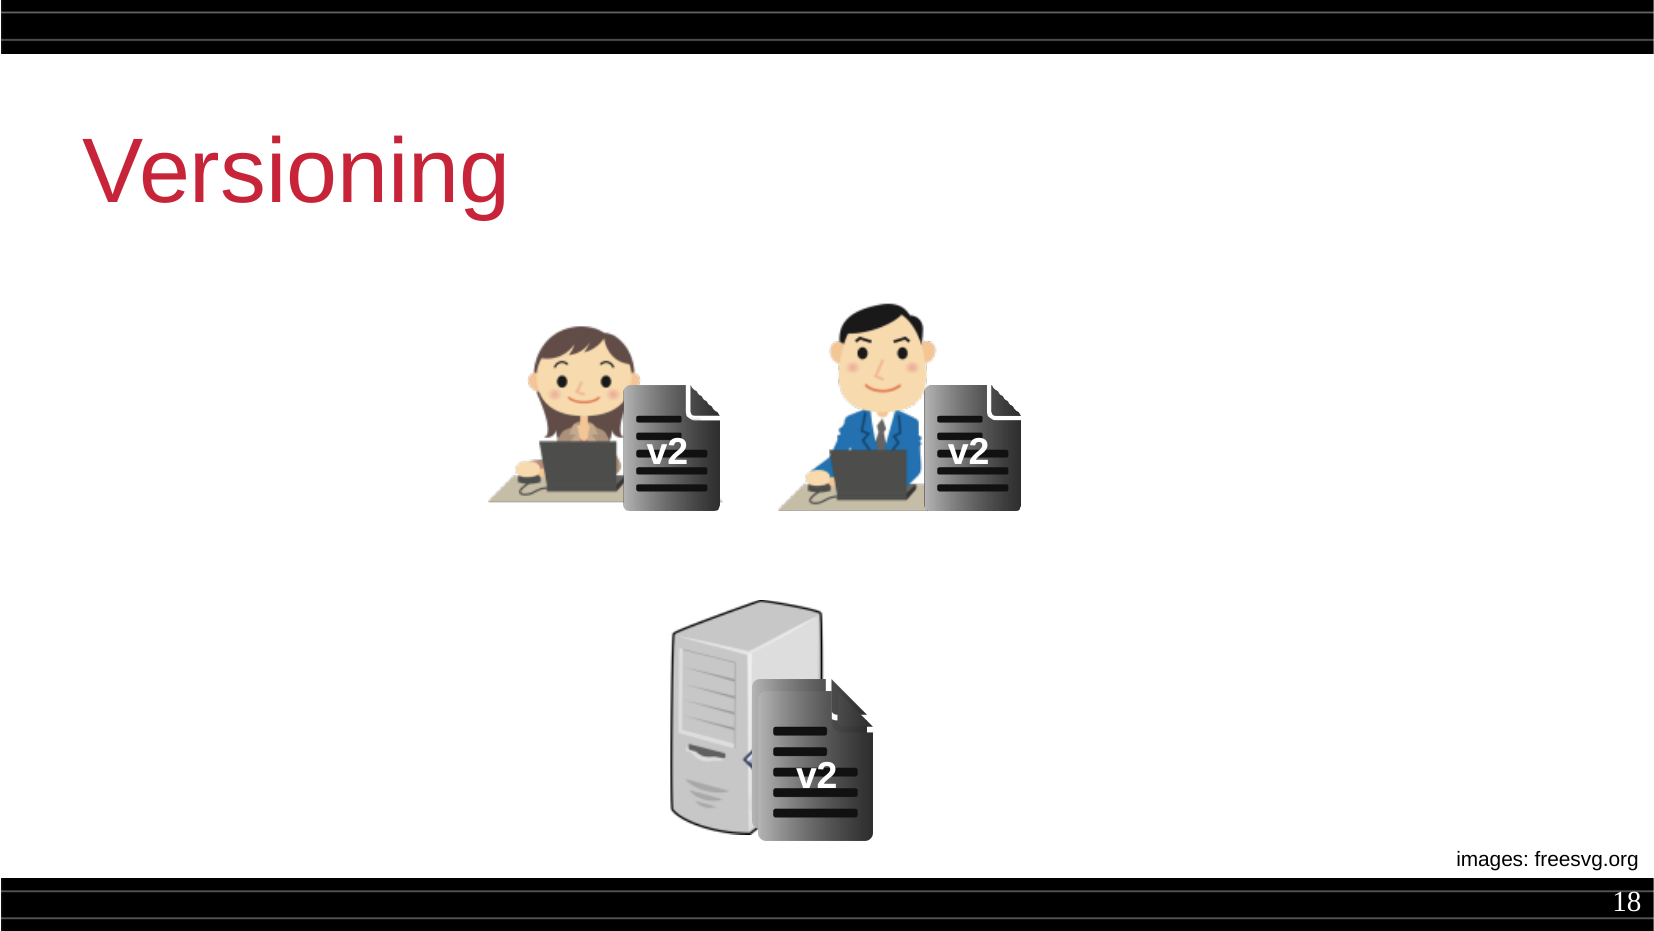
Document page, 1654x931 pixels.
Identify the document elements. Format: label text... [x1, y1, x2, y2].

title Versioning [82, 92, 1571, 249]
picture [778, 290, 1035, 526]
picture [1630, 902, 1637, 910]
text_box v2 [933, 423, 1005, 481]
picture [1, 878, 1654, 931]
picture [1, 0, 1654, 54]
text_box images: freesvg.org [1441, 840, 1654, 902]
picture [488, 297, 734, 532]
text_box v2 [631, 423, 704, 481]
picture [644, 600, 890, 841]
text_box v2 [781, 747, 853, 805]
